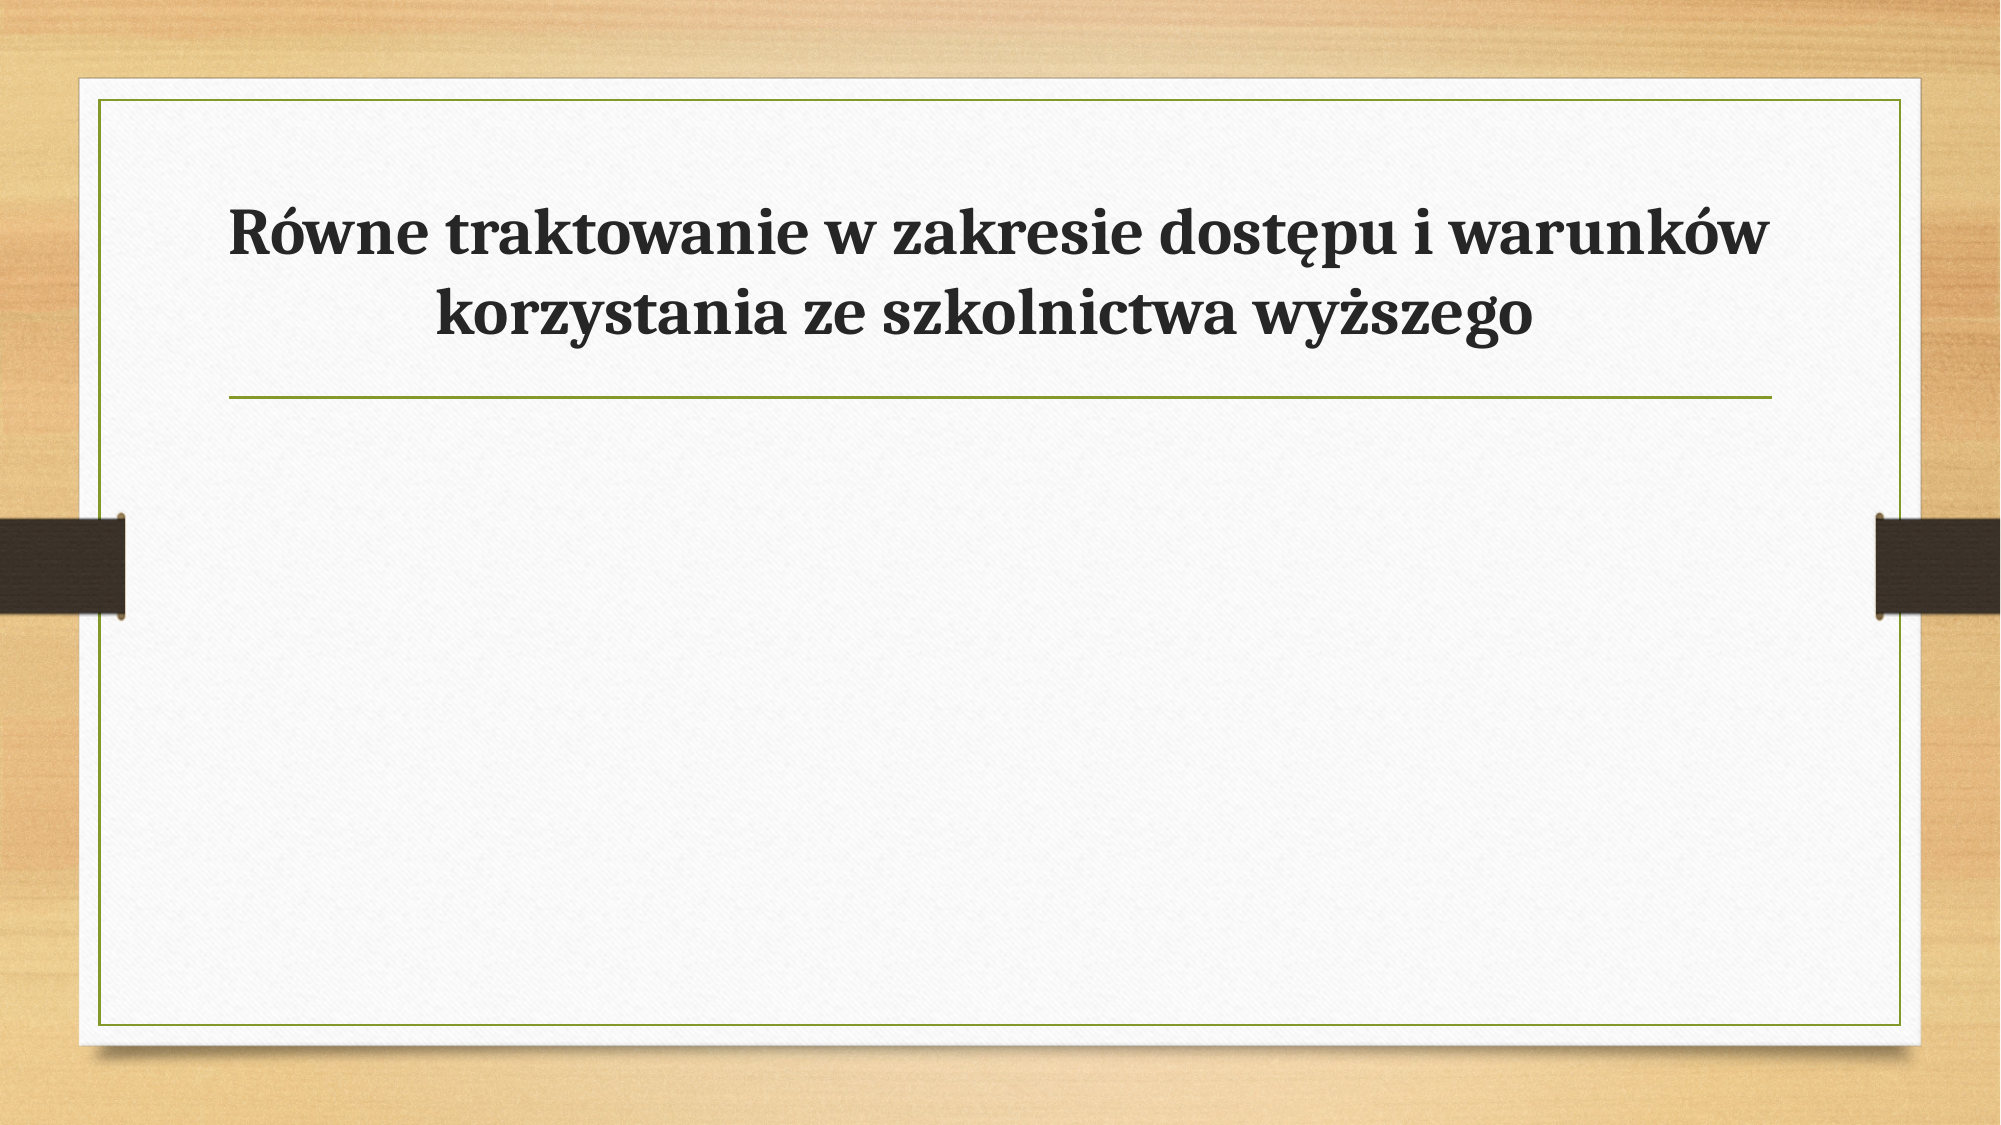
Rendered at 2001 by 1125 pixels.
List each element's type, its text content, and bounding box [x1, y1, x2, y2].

title Równe traktowanie w zakresie dostępu i warunków korzystania ze szkolnictwa wyższego [212, 161, 1788, 376]
